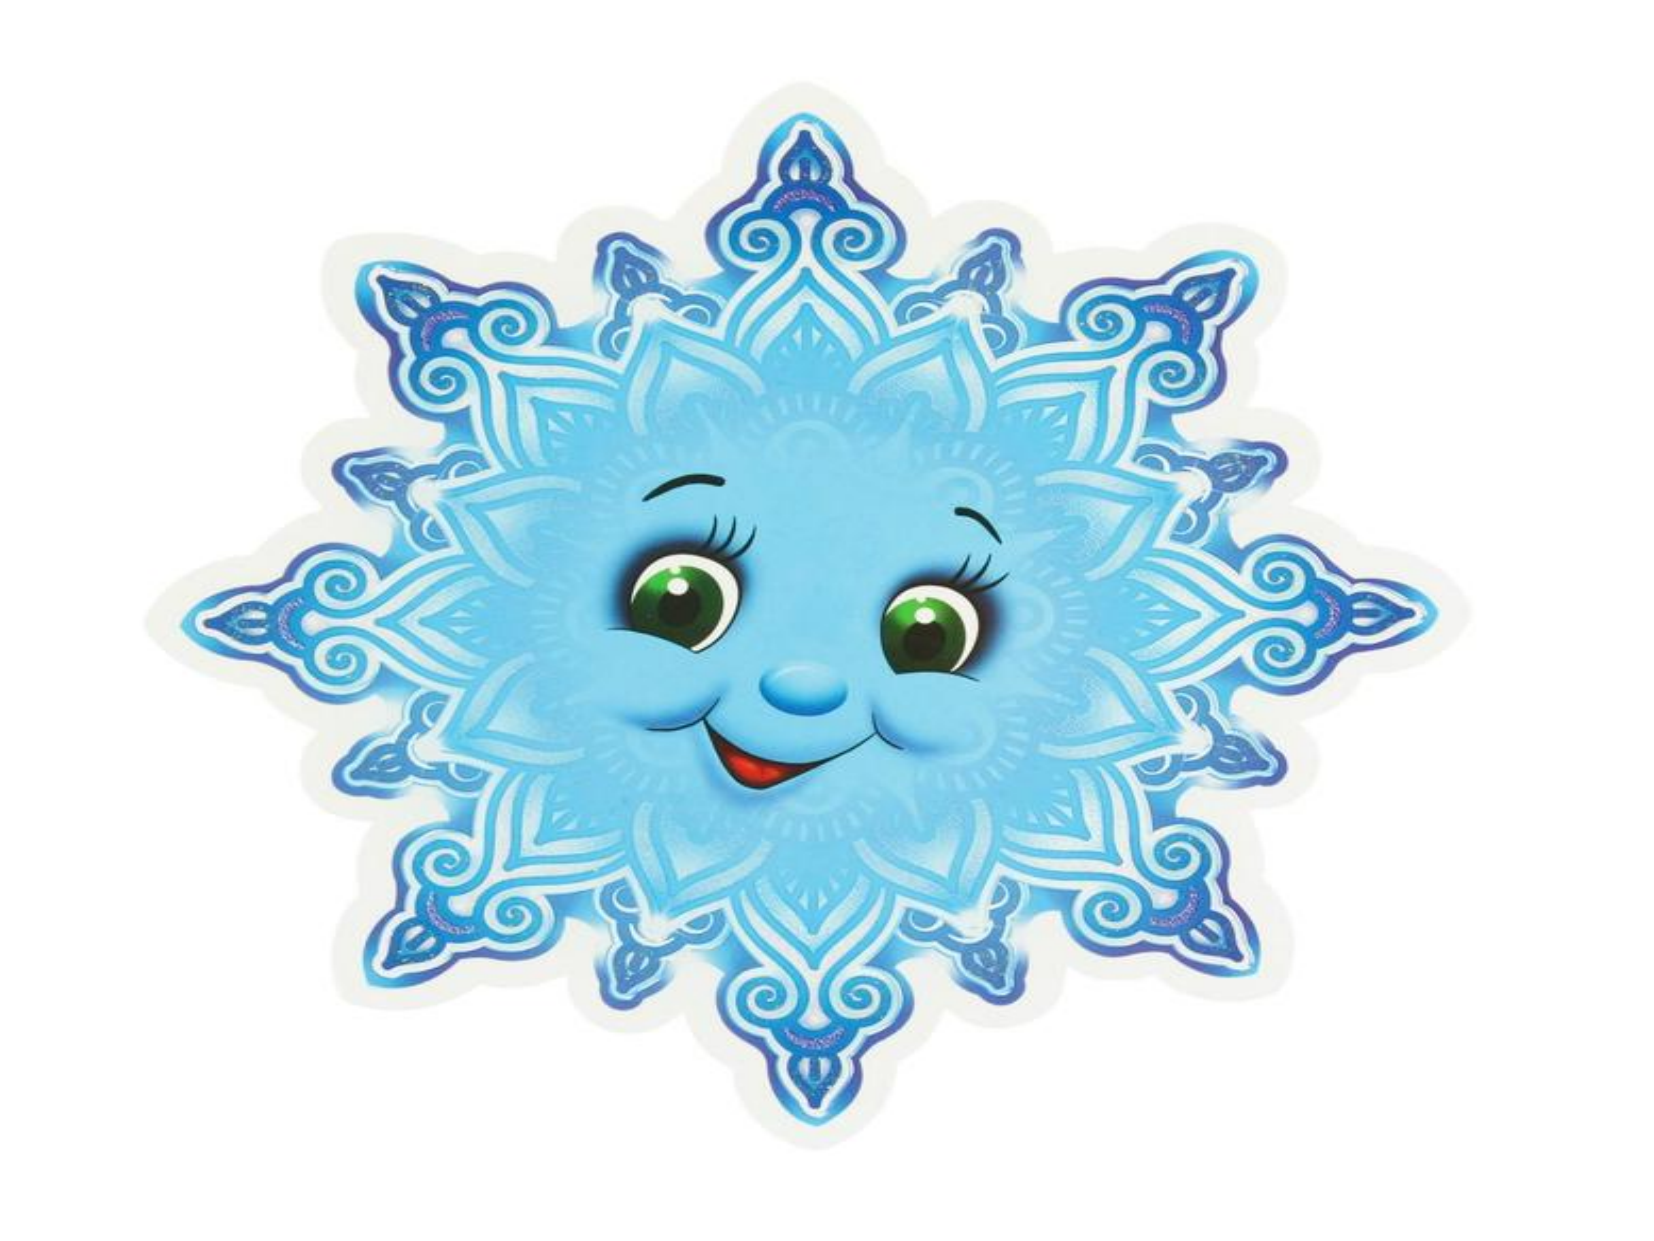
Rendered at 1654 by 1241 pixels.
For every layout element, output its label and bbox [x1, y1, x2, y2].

picture [47, 23, 1536, 1217]
